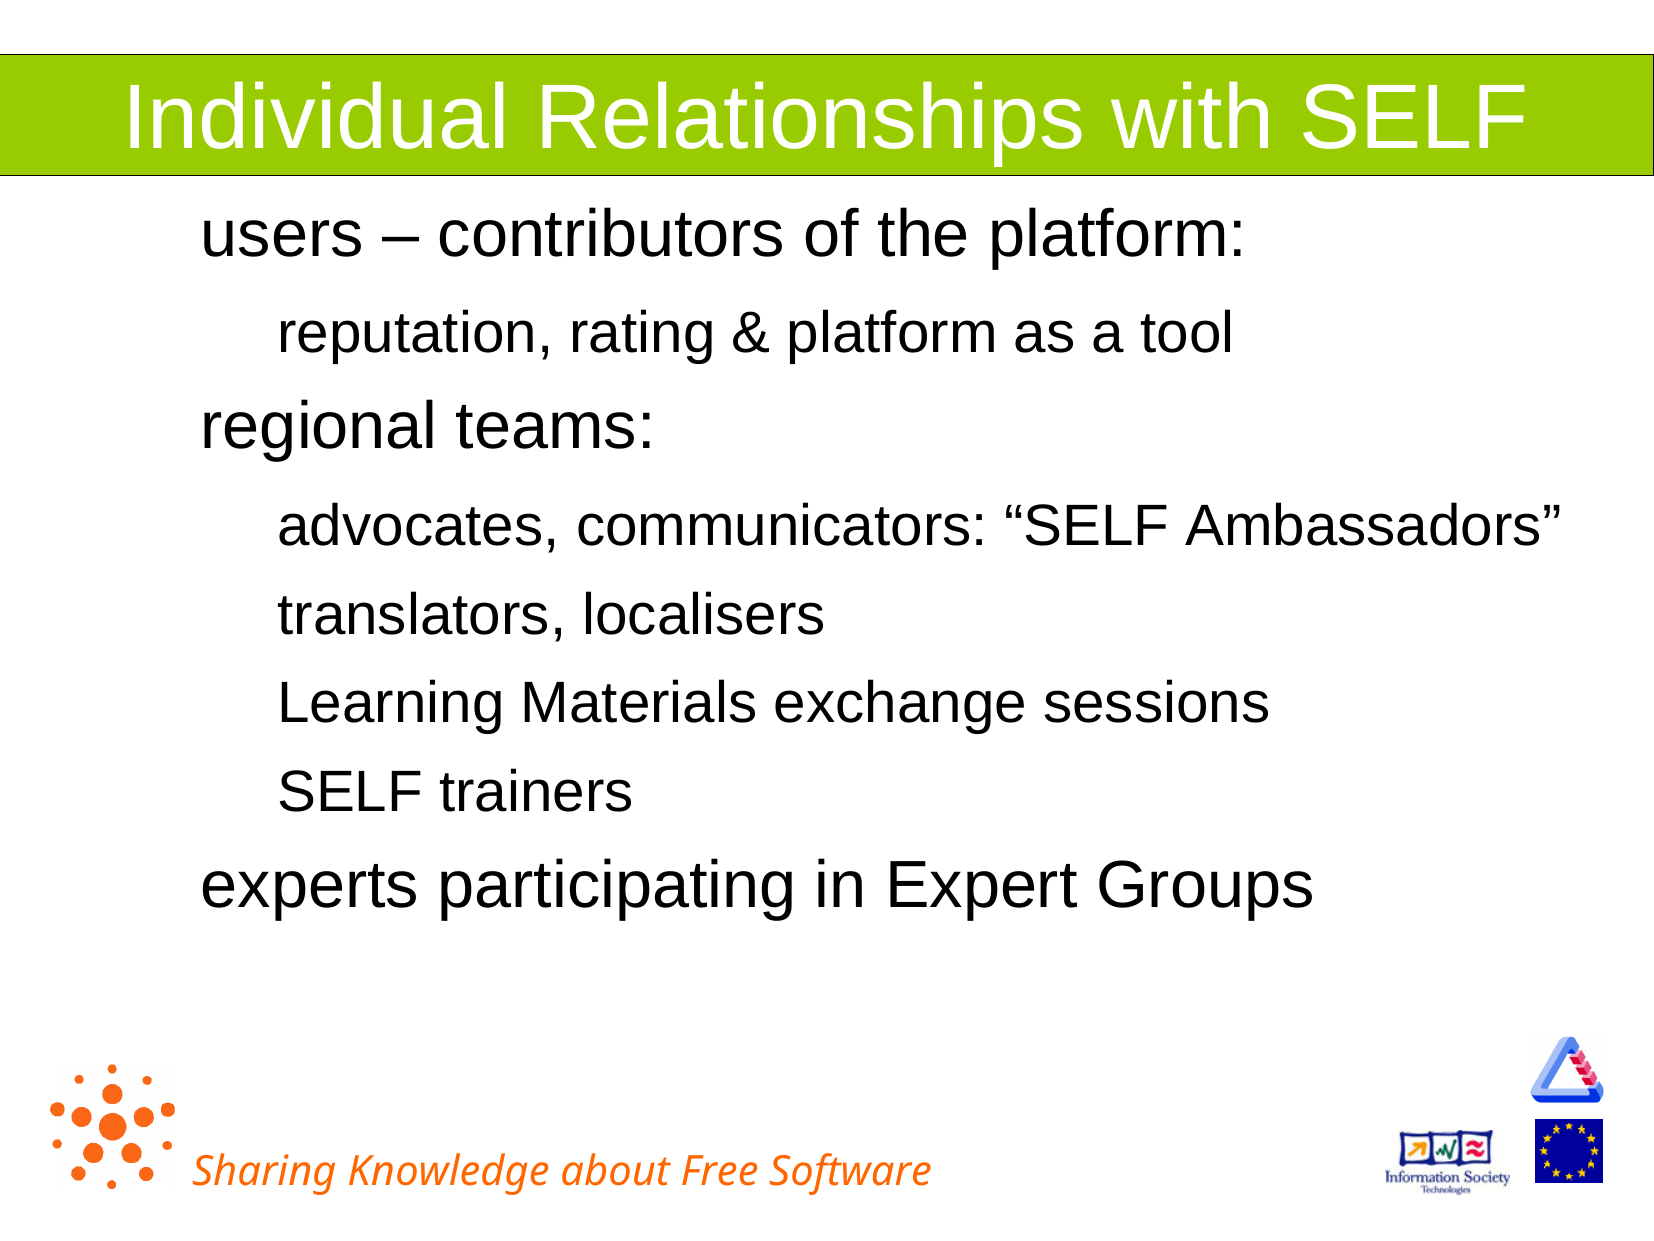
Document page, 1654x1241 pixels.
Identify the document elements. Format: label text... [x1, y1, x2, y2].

list users – contributors of the platform: reputation, rating & platform as a tool regional teams: advocates, communicators: “SELF Ambassadors” translators, localisers Learning Materials exchange sessions SELF trainers experts participating in Expert Groups [183, 195, 1654, 1104]
title Individual Relationships with SELF [82, 48, 1571, 185]
picture [1535, 1119, 1603, 1183]
picture [50, 1064, 175, 1189]
picture [1385, 1130, 1510, 1195]
